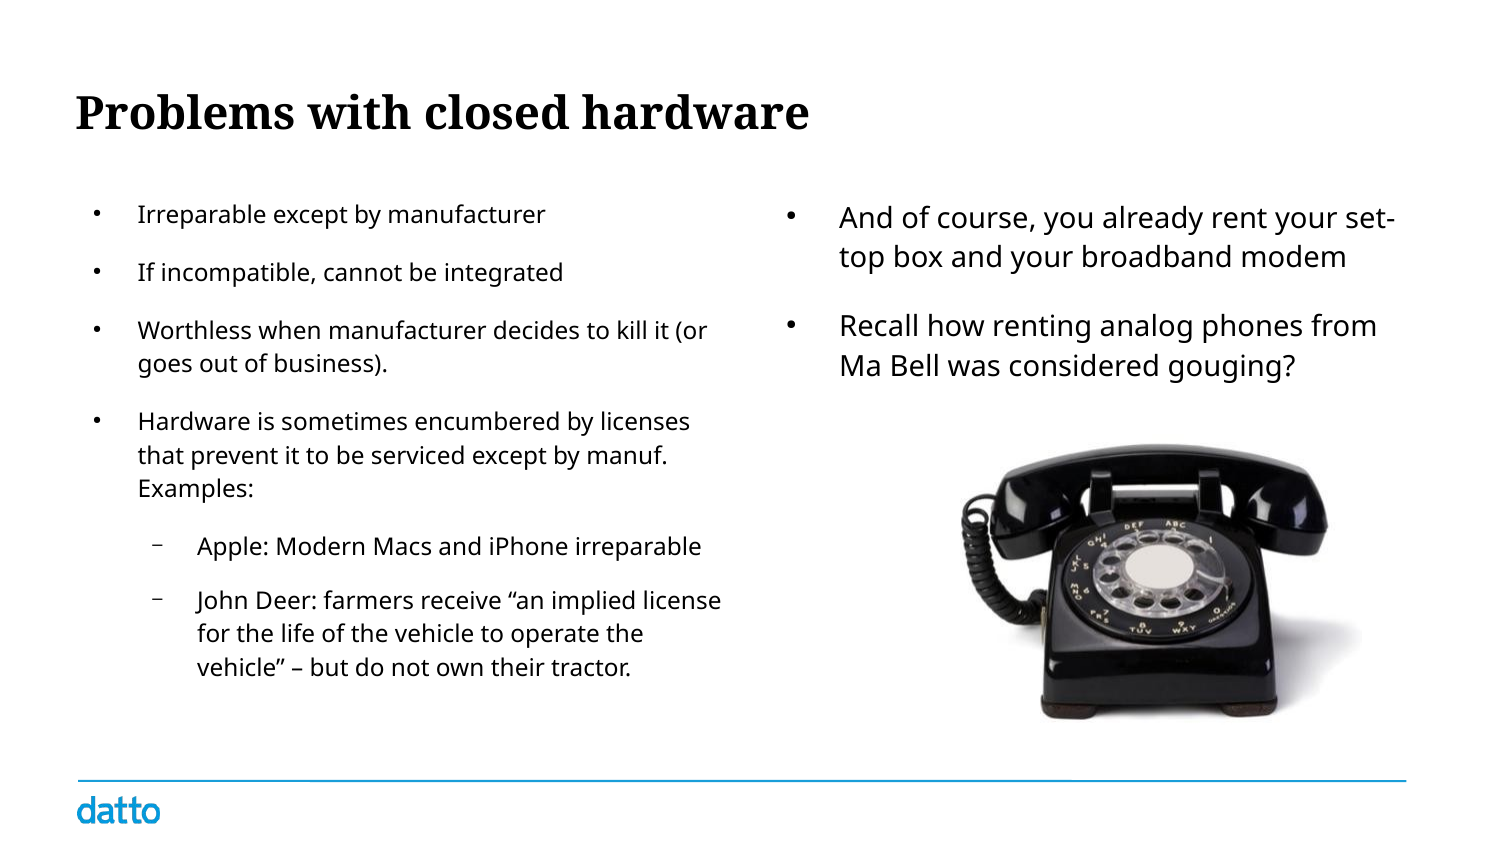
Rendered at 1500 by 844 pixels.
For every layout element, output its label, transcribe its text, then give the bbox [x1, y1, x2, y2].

picture [95, 796, 133, 824]
title Problems with closed hardware [75, 51, 1404, 172]
picture [122, 808, 133, 824]
picture [82, 808, 91, 819]
picture [146, 808, 156, 819]
list And of course, you already rent your set-top box and your broadband modem Recall how renting analog phones from Ma Bell was considered gouging? [768, 197, 1426, 421]
picture [77, 796, 91, 808]
picture [960, 434, 1362, 725]
picture [136, 796, 160, 824]
list Irreparable except by manufacturer If incompatible, cannot be integrated Worthless when manufacturer decides to kill it (or goes out of business). Hardware is sometimes encumbered by licenses that prevent it to be serviced except by manuf. Examples: Apple: Modern Macs and iPhone irreparable John Deer: farmers receive “an implied license for the life of the vehicle to operate the vehicle” – but do not own their tractor. [78, 197, 736, 687]
